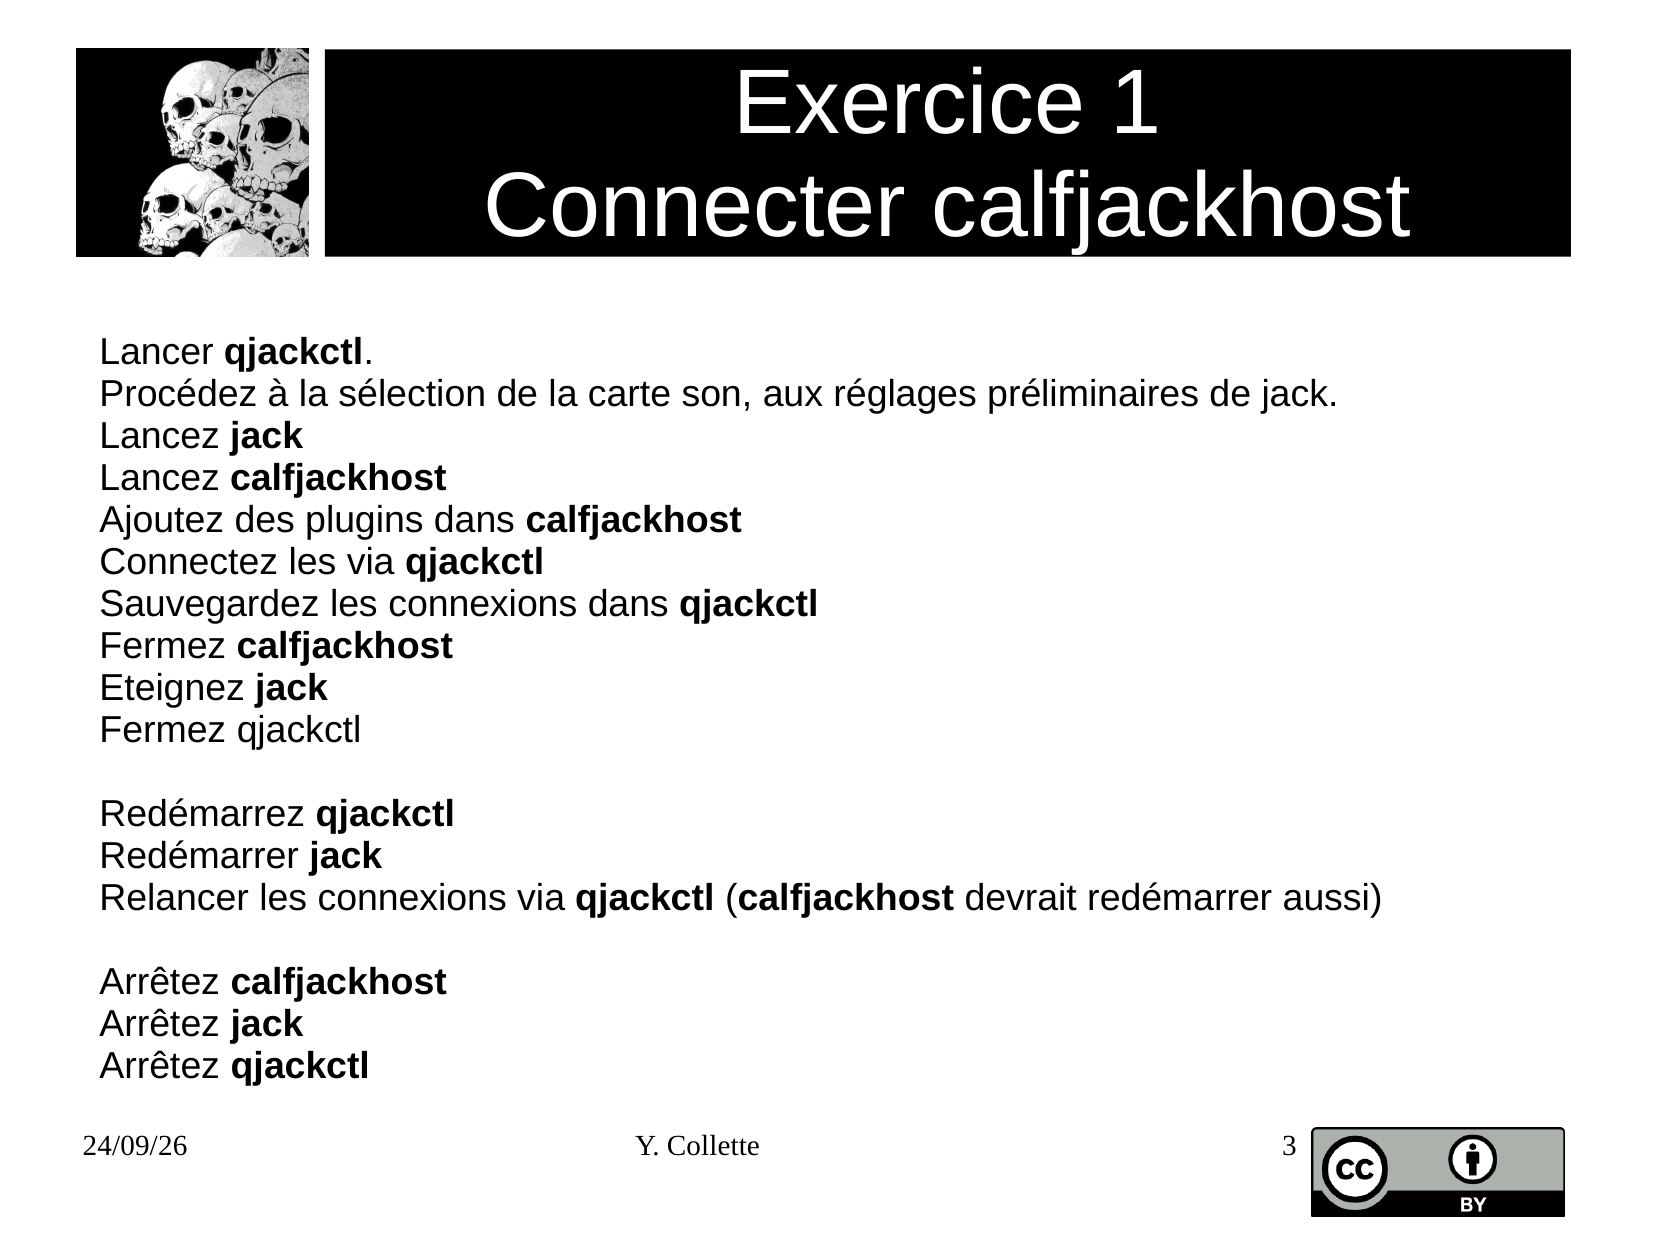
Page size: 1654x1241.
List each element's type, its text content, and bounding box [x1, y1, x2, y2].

picture [1311, 1136, 1565, 1217]
text_box Lancer qjackctl. Procédez à la sélection de la carte son, aux réglages préliminaires de jack. Lancez jack Lancez calfjackhost Ajoutez des plugins dans calfjackhost Connectez les via qjackctl Sauvegardez les connexions dans qjackctl Fermez calfjackhost Eteignez jack Fermez qjackctl Redémarrez qjackctl Redémarrer jack Relancer les connexions via qjackctl (calfjackhost devrait redémarrer aussi) Arrêtez calfjackhost Arrêtez jack Arrêtez qjackctl [84, 281, 1571, 1136]
title Exercice 1 Connecter calfjackhost [324, 49, 1571, 257]
picture [76, 48, 309, 257]
